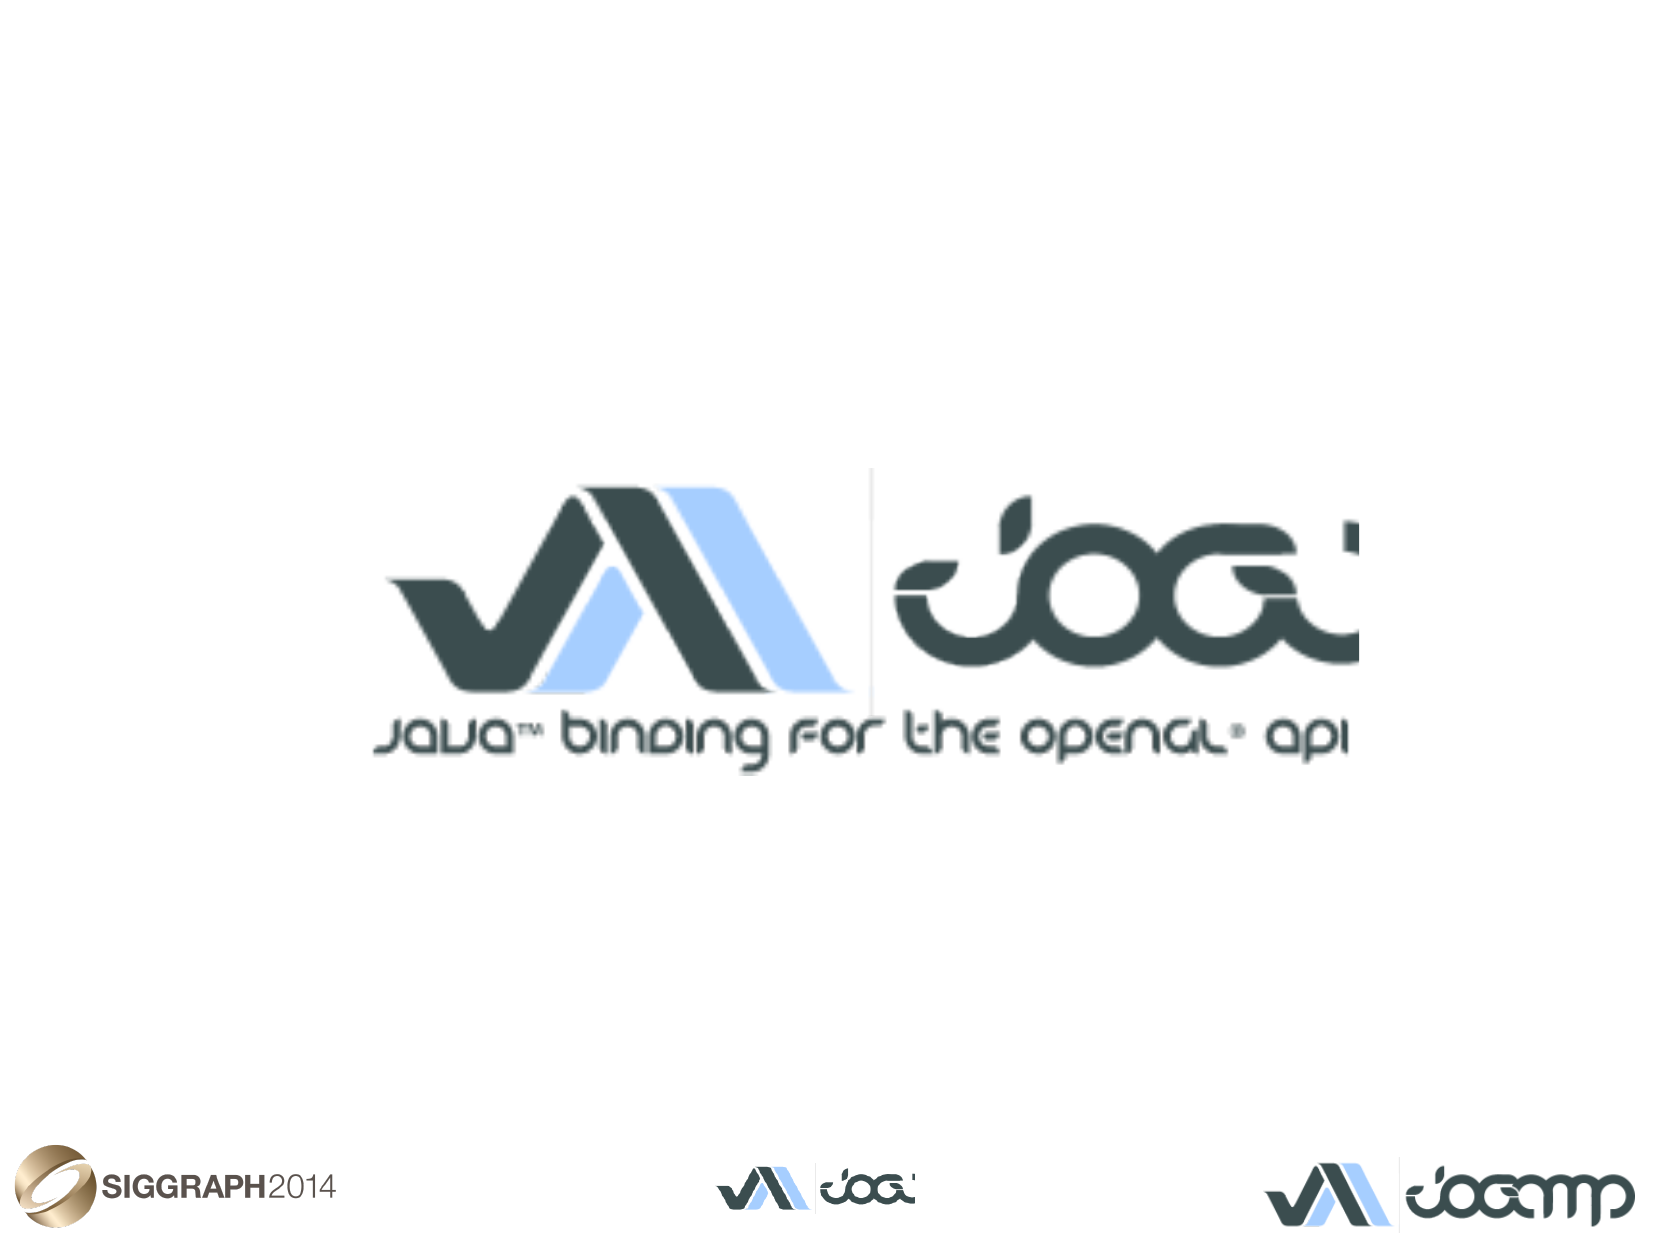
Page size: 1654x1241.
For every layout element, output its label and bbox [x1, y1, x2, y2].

picture [1262, 1157, 1635, 1233]
picture [7, 1133, 343, 1239]
picture [348, 468, 1360, 776]
picture [714, 1163, 916, 1214]
